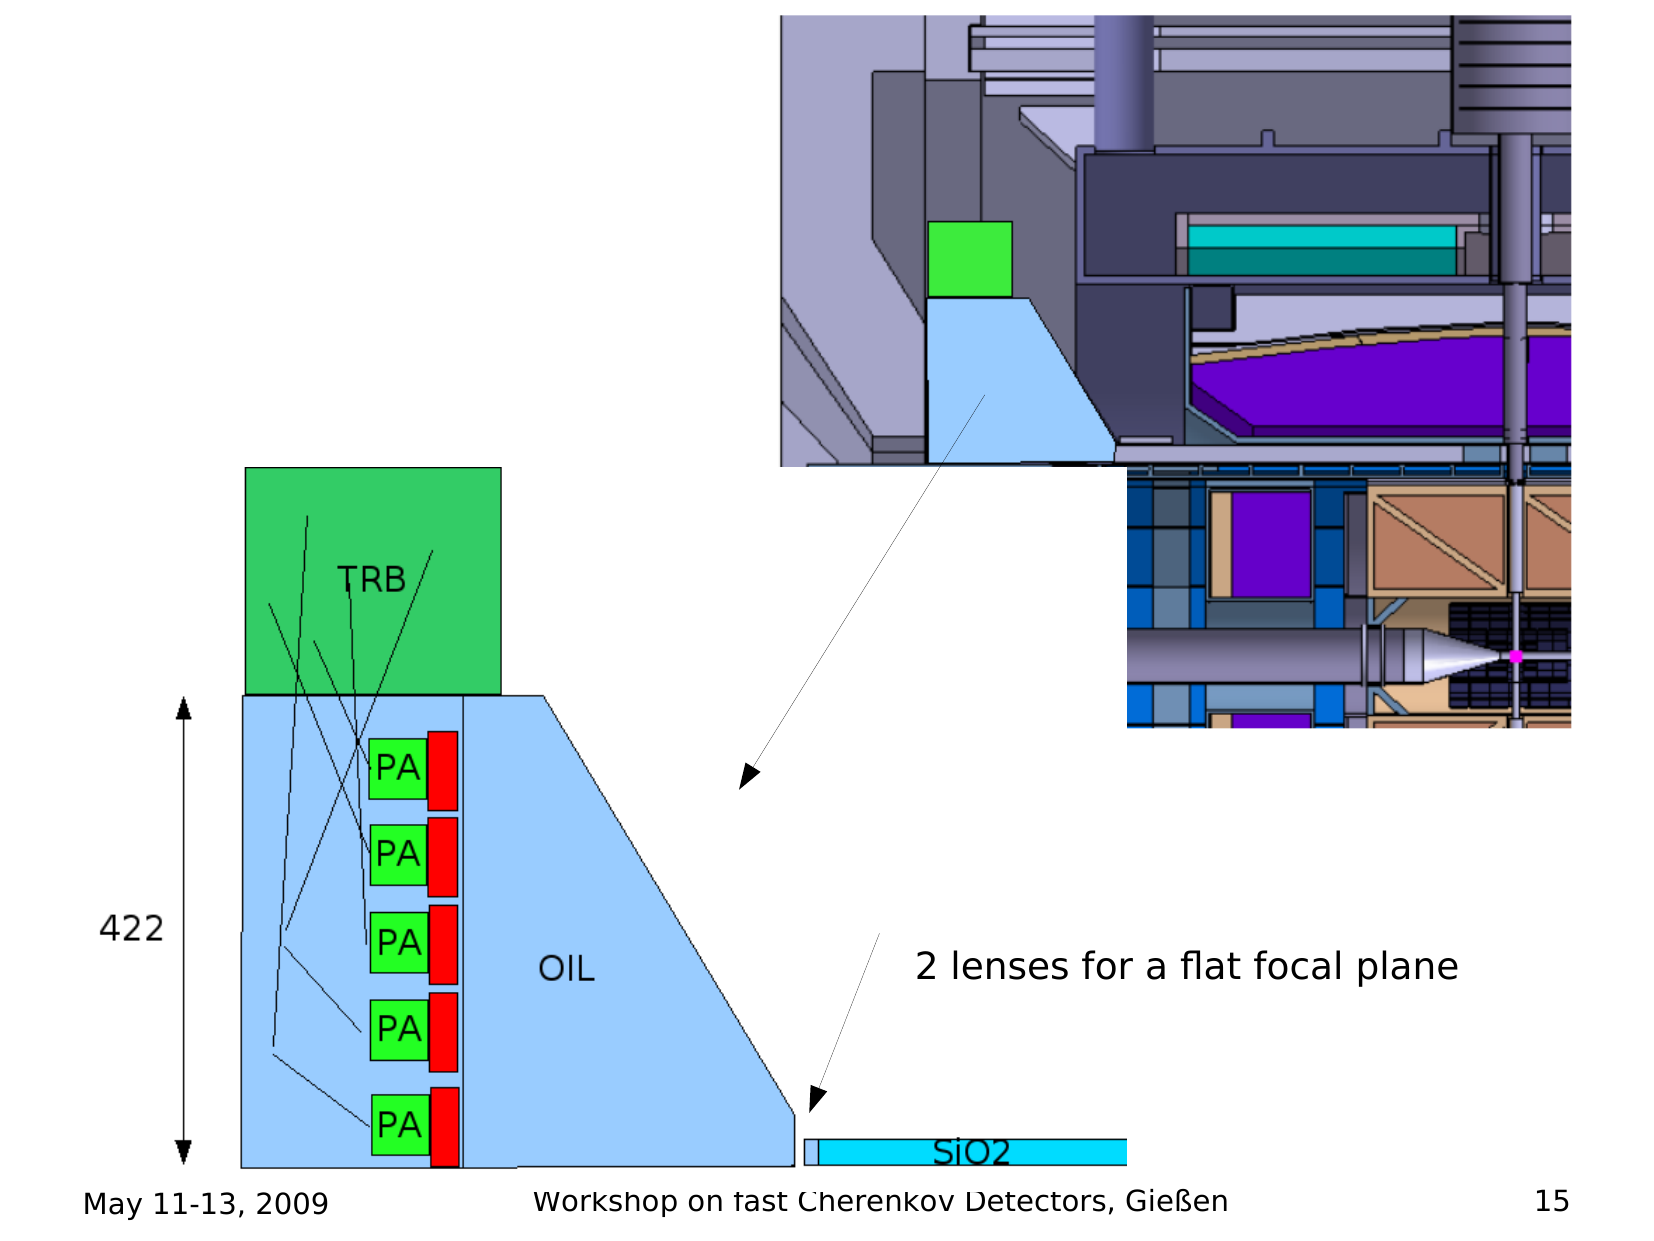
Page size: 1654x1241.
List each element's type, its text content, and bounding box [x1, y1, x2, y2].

text_box 2 lenses for a flat focal plane [900, 937, 1476, 996]
picture [75, 0, 1654, 1192]
